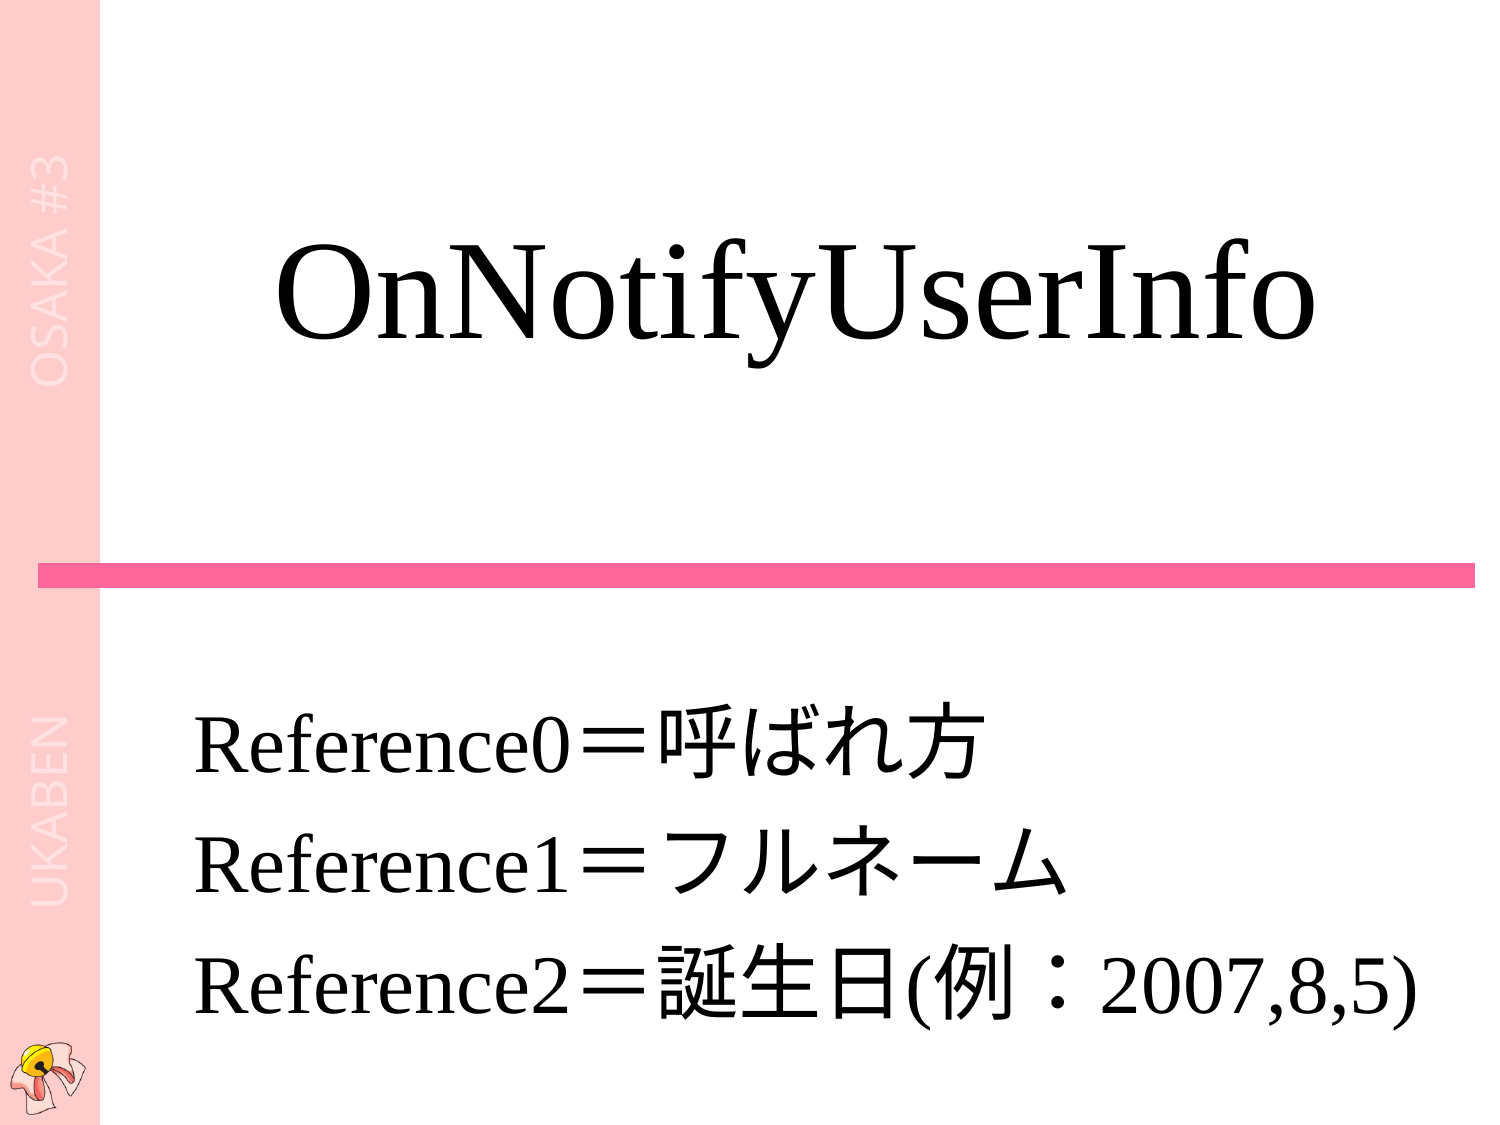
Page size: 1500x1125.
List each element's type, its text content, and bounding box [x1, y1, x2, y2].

title OnNotifyUserInfo [118, 50, 1477, 532]
picture [10, 1042, 86, 1115]
subtitle Reference0＝呼ばれ方 Reference1＝フルネーム Reference2＝誕生日(例：2007,8,5) [118, 620, 1477, 1093]
